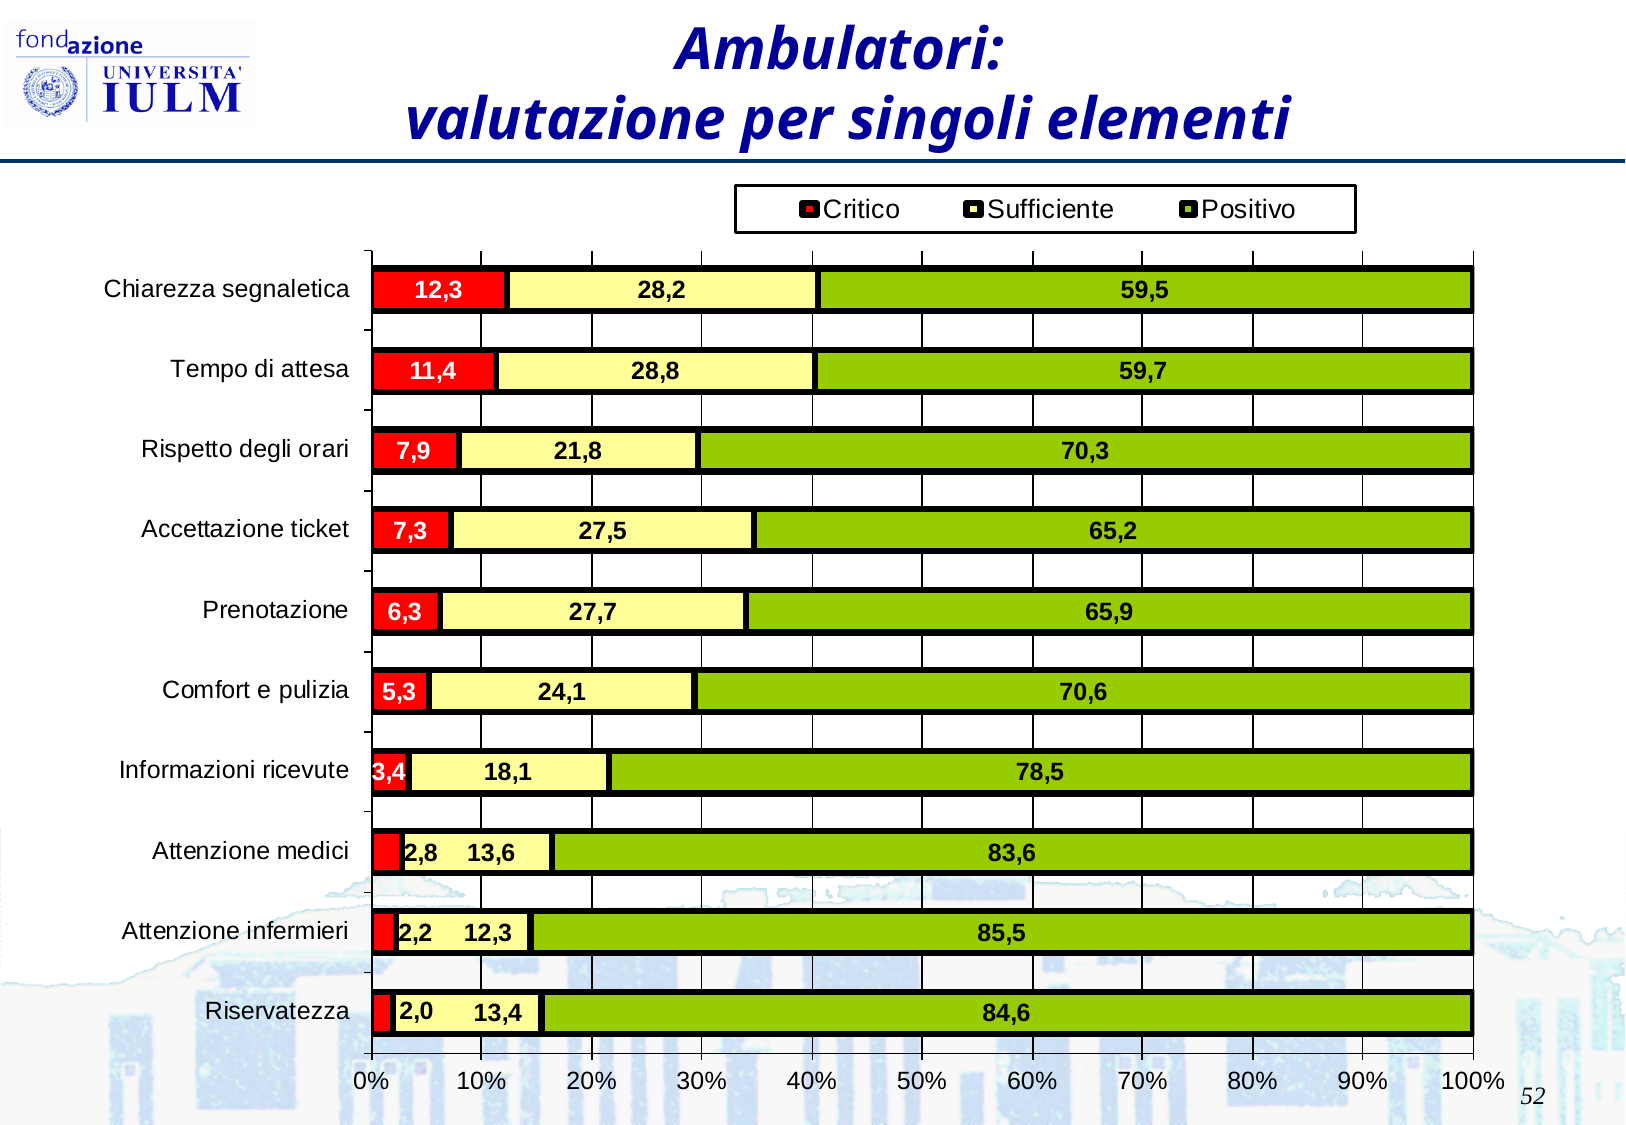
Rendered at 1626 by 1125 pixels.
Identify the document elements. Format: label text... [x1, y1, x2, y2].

text_box Ambulatori: valutazione per singoli elementi [304, 18, 1392, 144]
picture [82, 173, 1543, 1125]
picture [5, 19, 256, 127]
